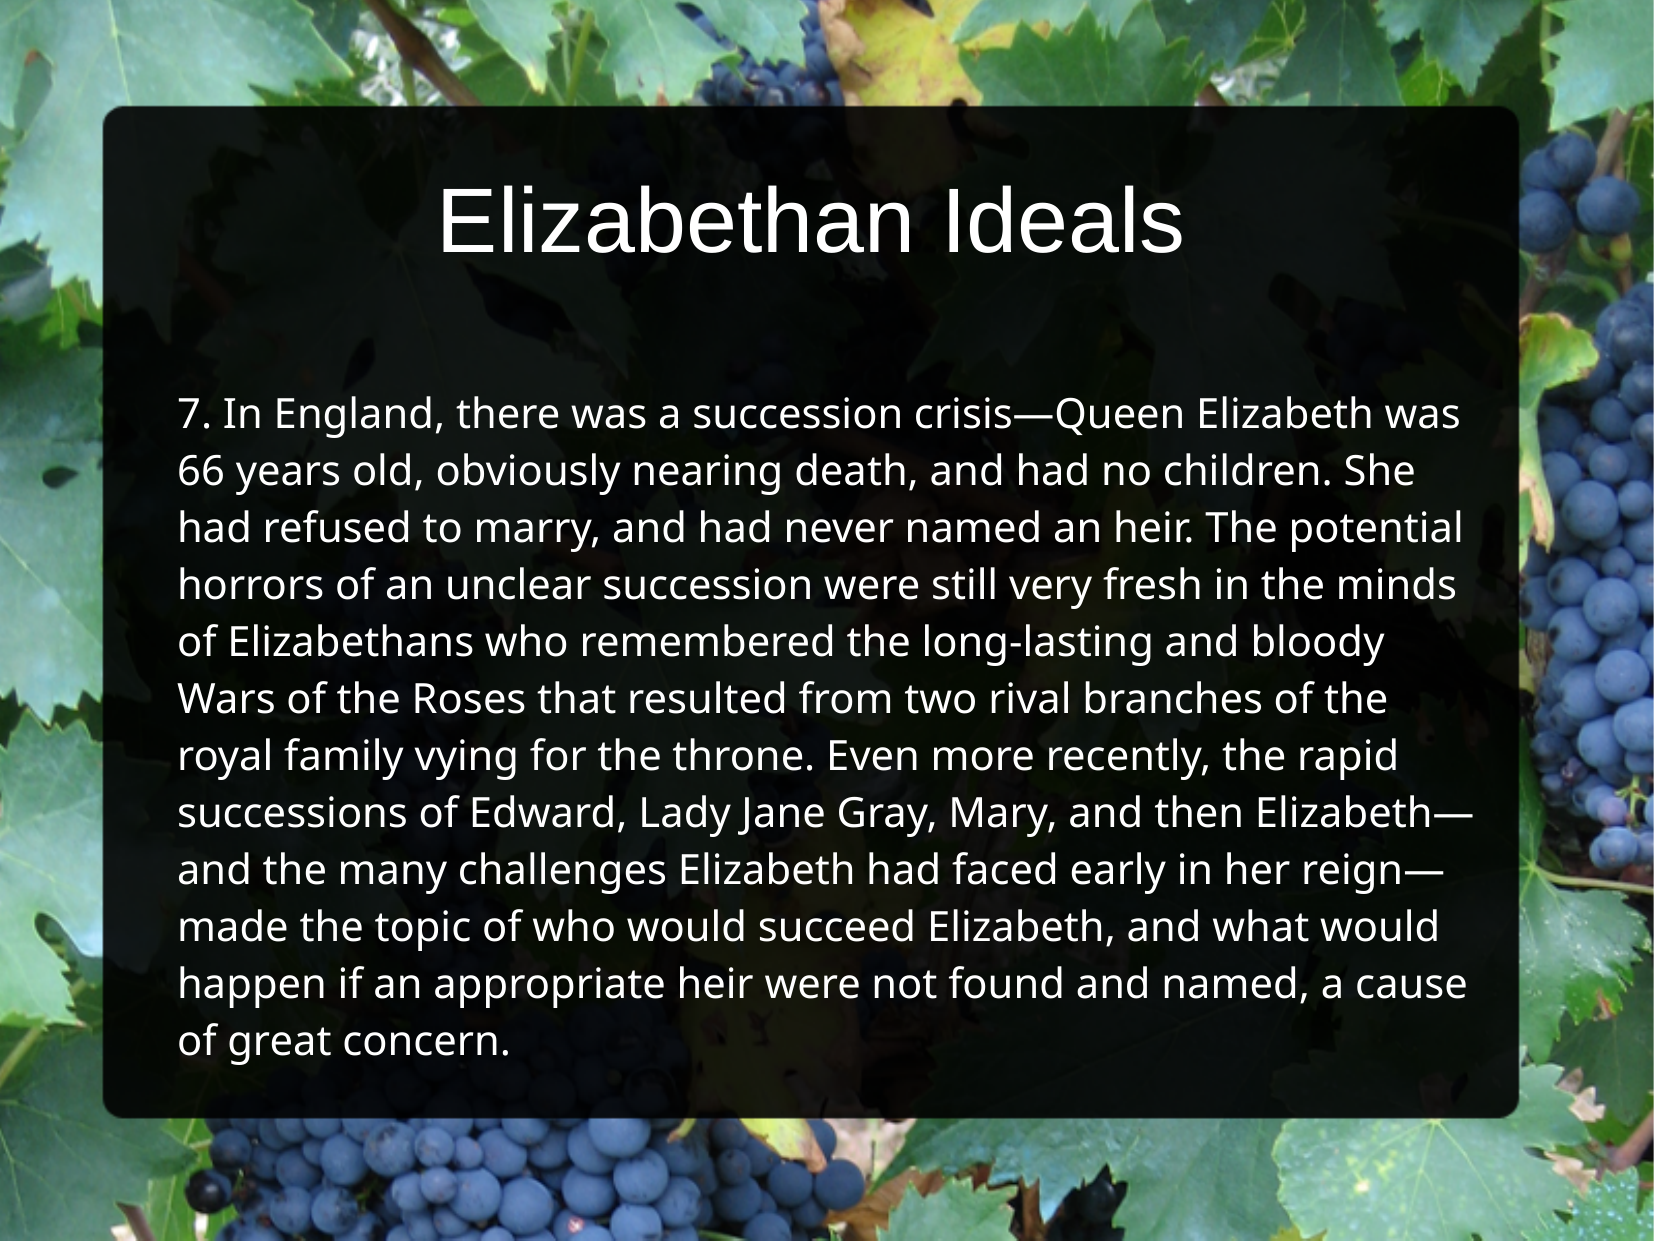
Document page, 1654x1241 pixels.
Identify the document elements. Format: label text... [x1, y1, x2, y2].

title Elizabethan Ideals [118, 125, 1506, 318]
picture [0, 0, 1654, 1241]
list 7. In England, there was a succession crisis—Queen Elizabeth was 66 years old, obviously nearing death, and had no children. She had refused to marry, and had never named an heir. The potential horrors of an unclear succession were still very fresh in the minds of Elizabethans who remembered the long-lasting and bloody Wars of the Roses that resulted from two rival branches of the royal family vying for the throne. Even more recently, the rapid successions of Edward, Lady Jane Gray, Mary, and then Elizabeth—and the many challenges Elizabeth had faced early in her reign—made the topic of who would succeed Elizabeth, and what would happen if an appropriate heir were not found and named, a cause of great concern. [177, 383, 1477, 1078]
